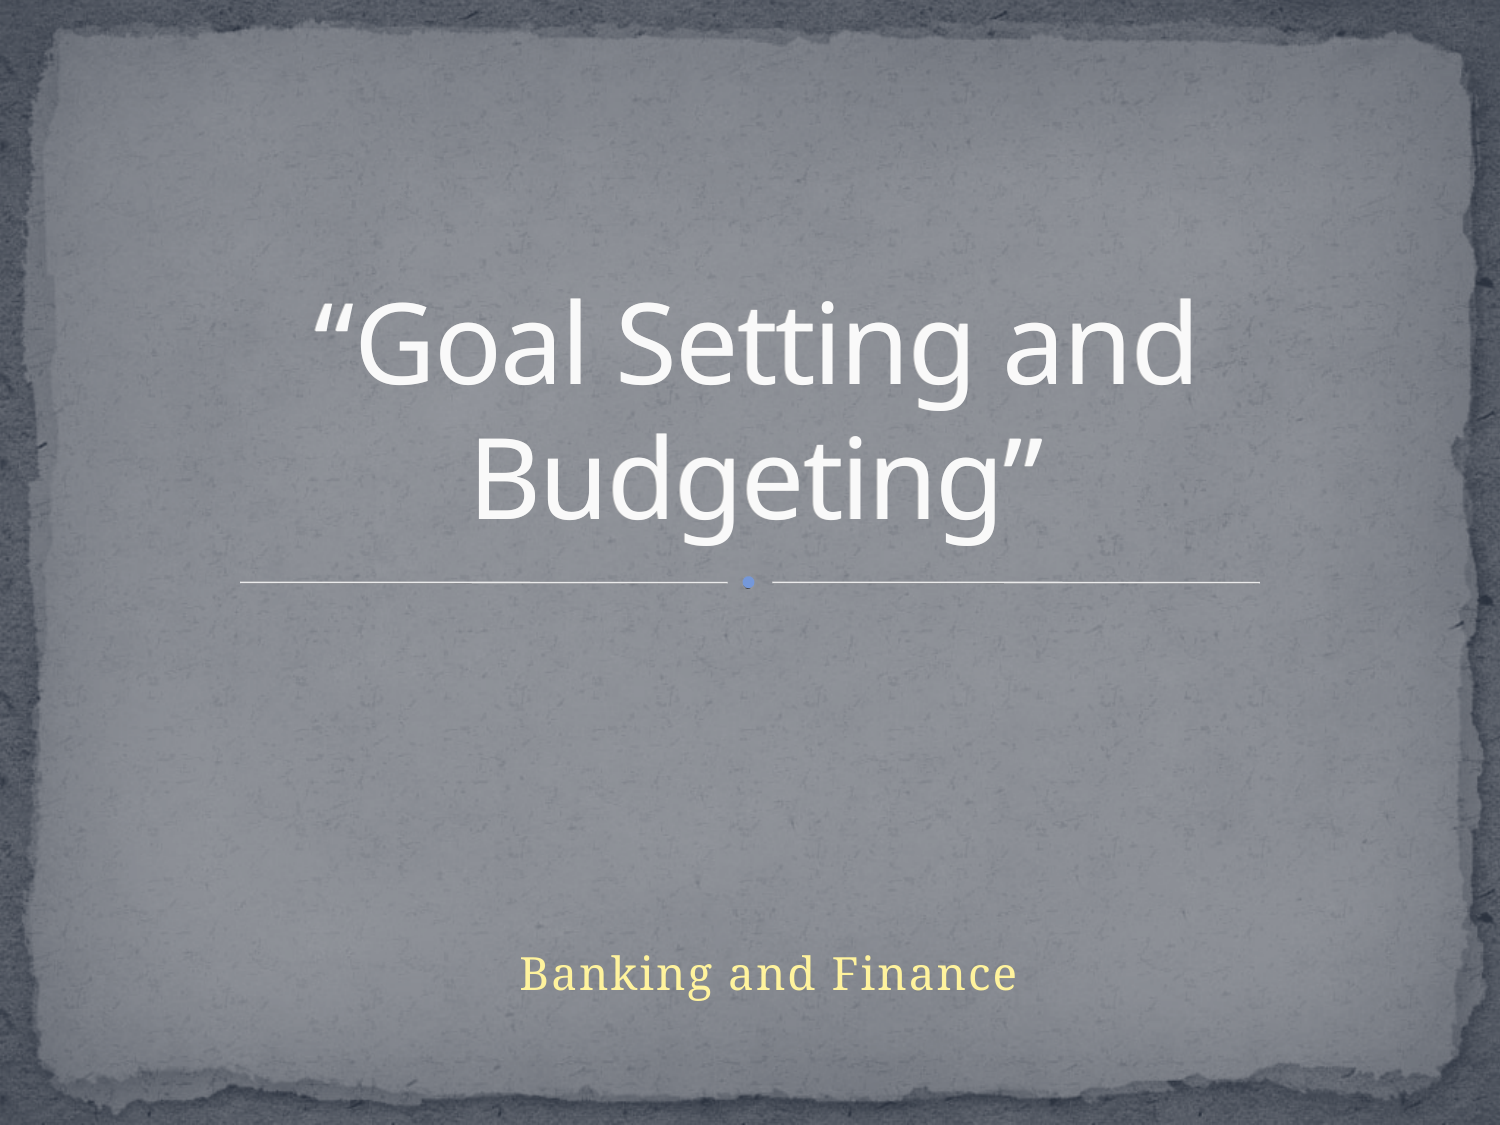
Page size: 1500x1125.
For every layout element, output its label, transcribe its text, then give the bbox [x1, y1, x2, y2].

subtitle Banking and Finance [87, 937, 1451, 1038]
title “Goal Setting and Budgeting” [75, 212, 1438, 550]
